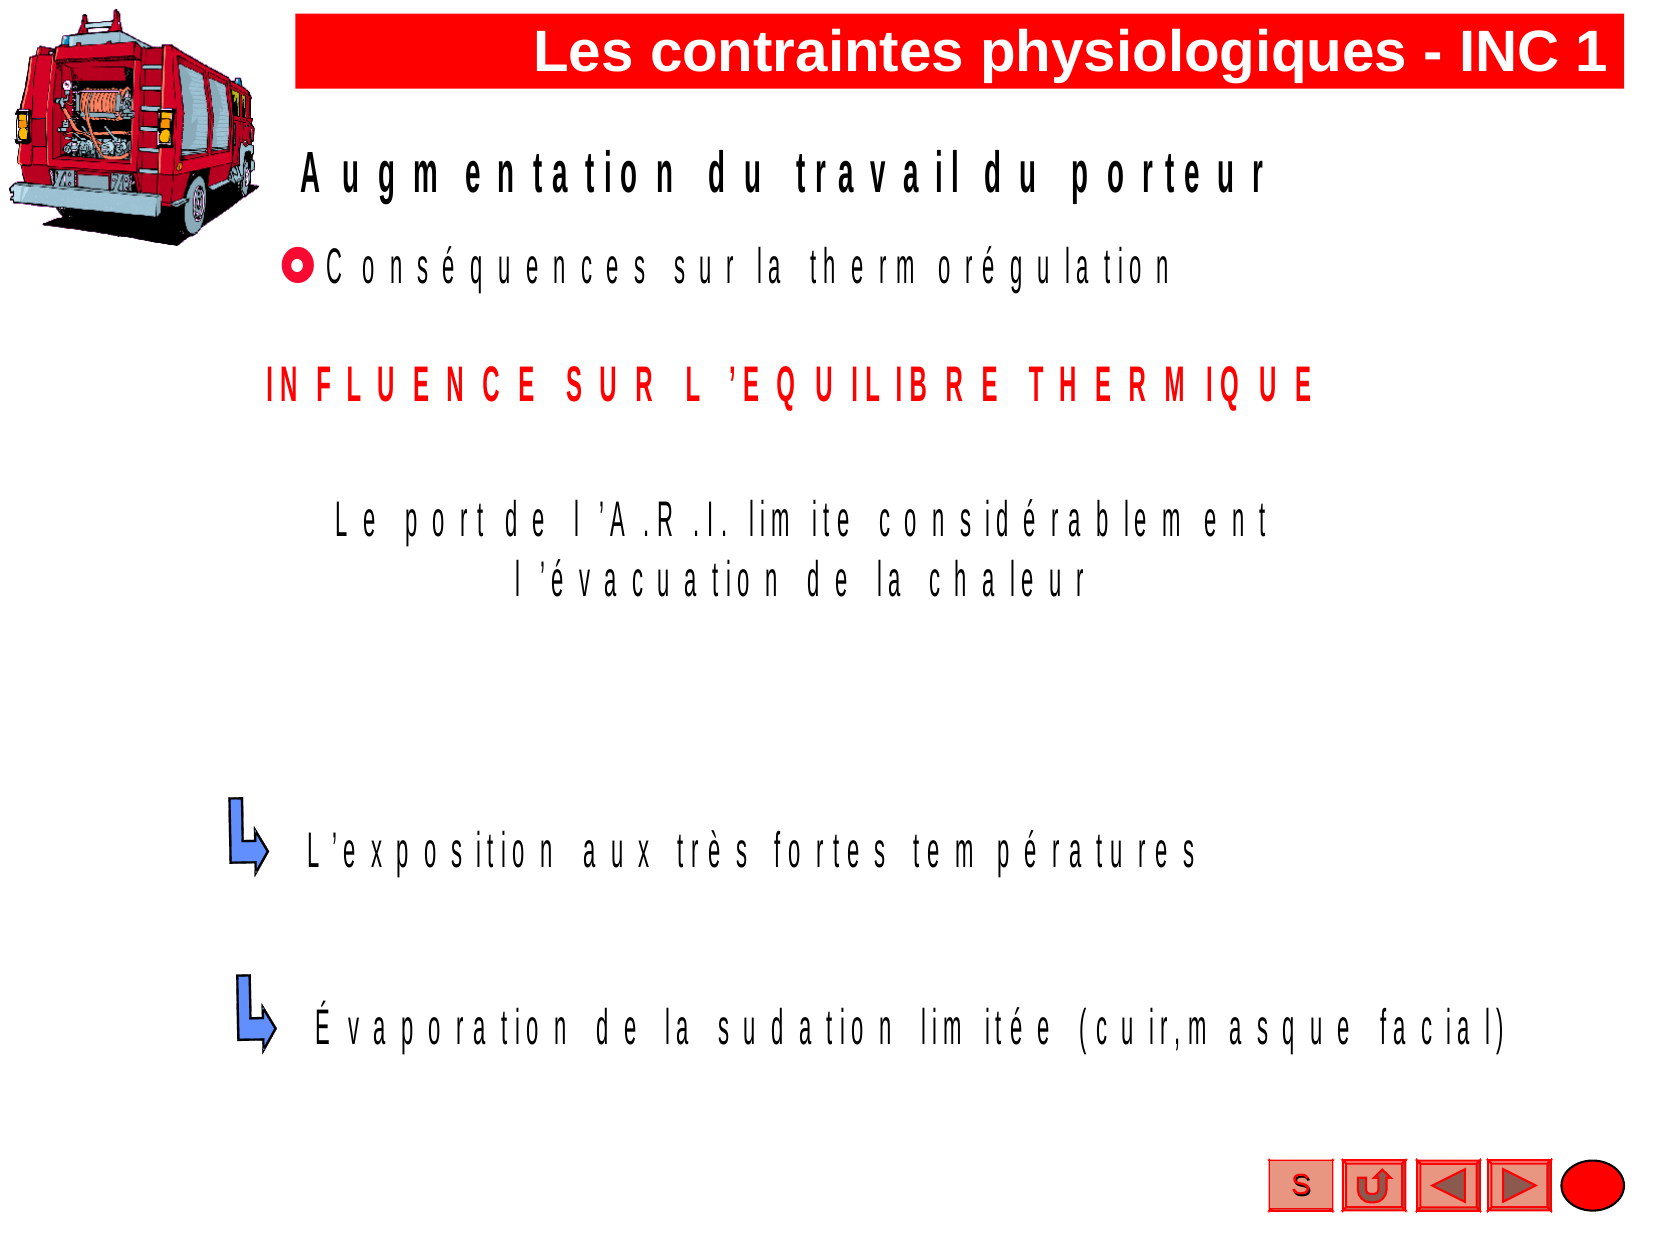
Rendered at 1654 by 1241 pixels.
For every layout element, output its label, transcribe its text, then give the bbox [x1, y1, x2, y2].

picture [228, 797, 1241, 908]
text_box [1561, 1160, 1625, 1211]
text_box Les contraintes physiologiques - INC 1 [295, 13, 1625, 89]
picture [236, 974, 1544, 1086]
picture [236, 472, 1374, 638]
picture [8, 8, 1388, 325]
picture [236, 338, 1359, 443]
